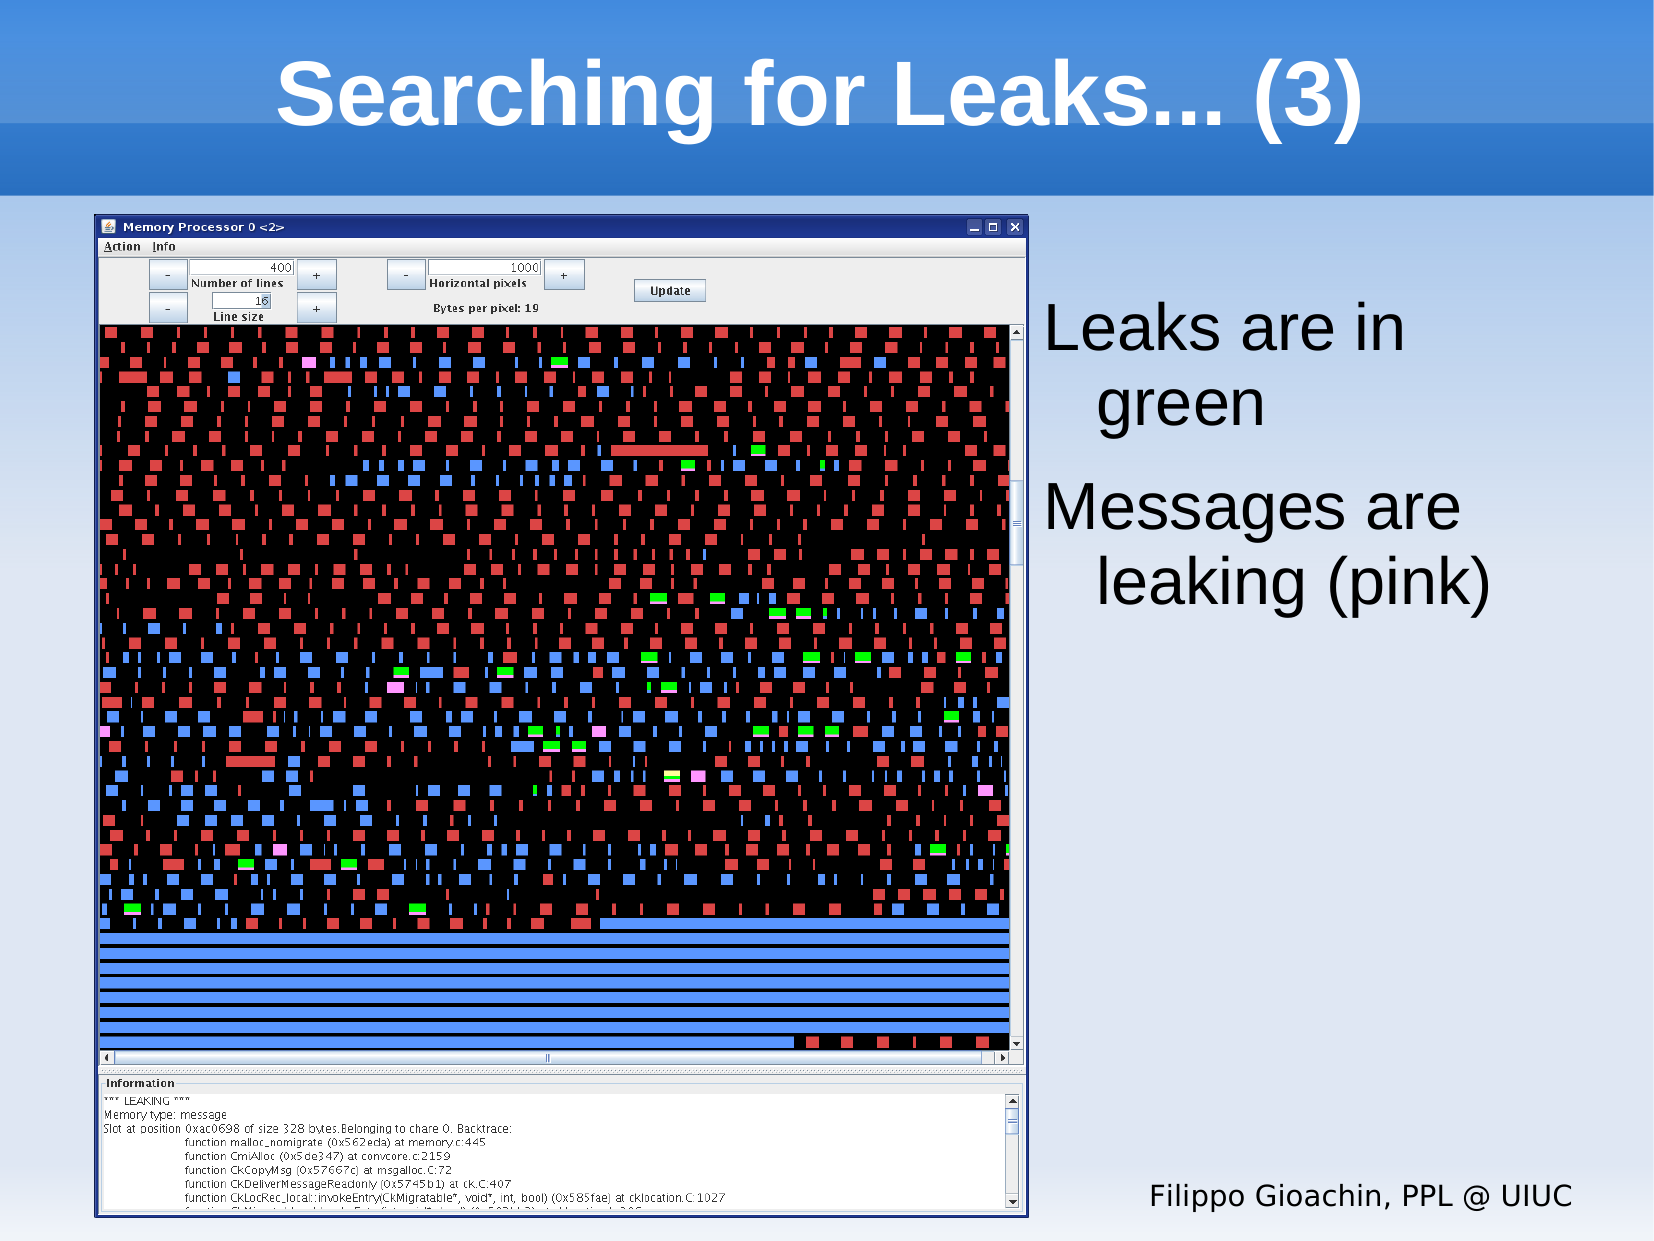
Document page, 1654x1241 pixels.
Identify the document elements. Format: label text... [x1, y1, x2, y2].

list Leaks are in green Messages are leaking (pink) [1025, 290, 1572, 1094]
picture [0, 0, 1654, 1241]
title Searching for Leaks... (3) [76, 0, 1565, 208]
